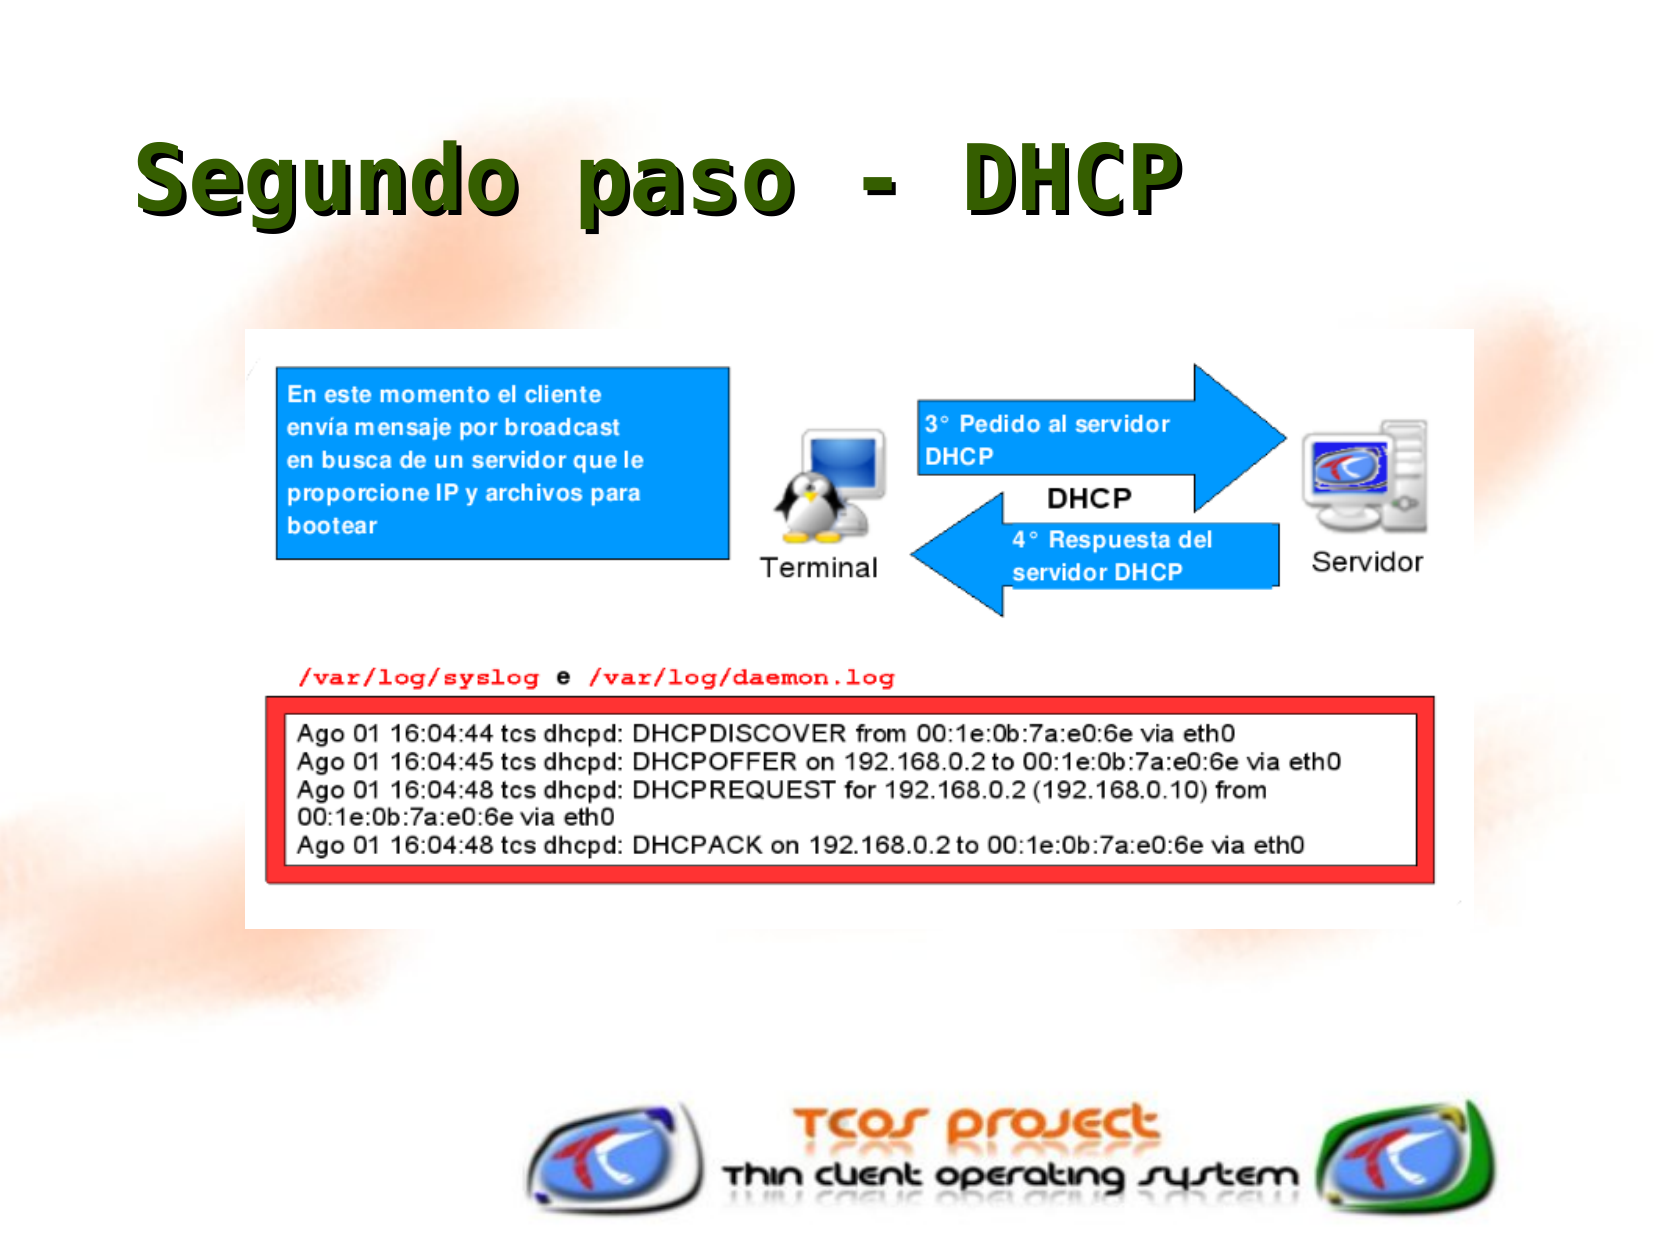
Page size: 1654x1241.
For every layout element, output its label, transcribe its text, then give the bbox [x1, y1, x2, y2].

picture [0, 0, 1654, 1241]
text_box Segundo paso - DHCP [118, 118, 1198, 241]
